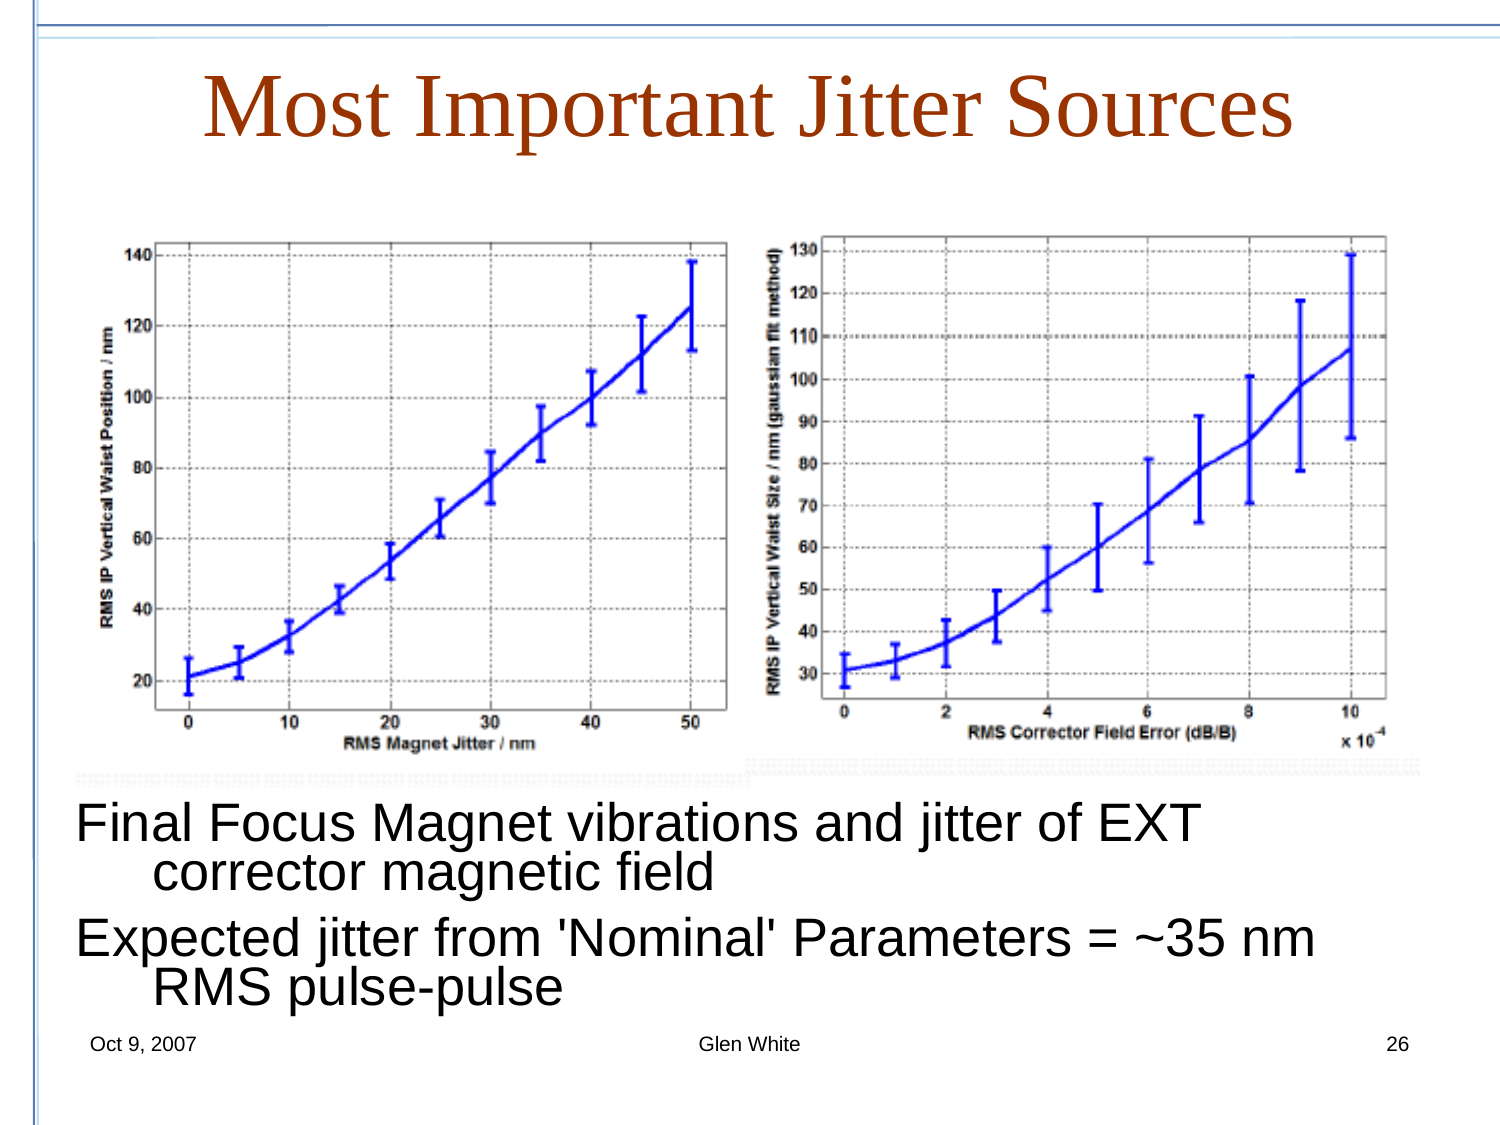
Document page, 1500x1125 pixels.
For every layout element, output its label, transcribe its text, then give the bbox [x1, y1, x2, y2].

list Final Focus Magnet vibrations and jitter of EXT corrector magnetic field Expected jitter from 'Nominal' Parameters = ~35 nm RMS pulse-pulse [75, 802, 1426, 1027]
picture [75, 213, 1420, 788]
title Most Important Jitter Sources [74, 56, 1425, 168]
